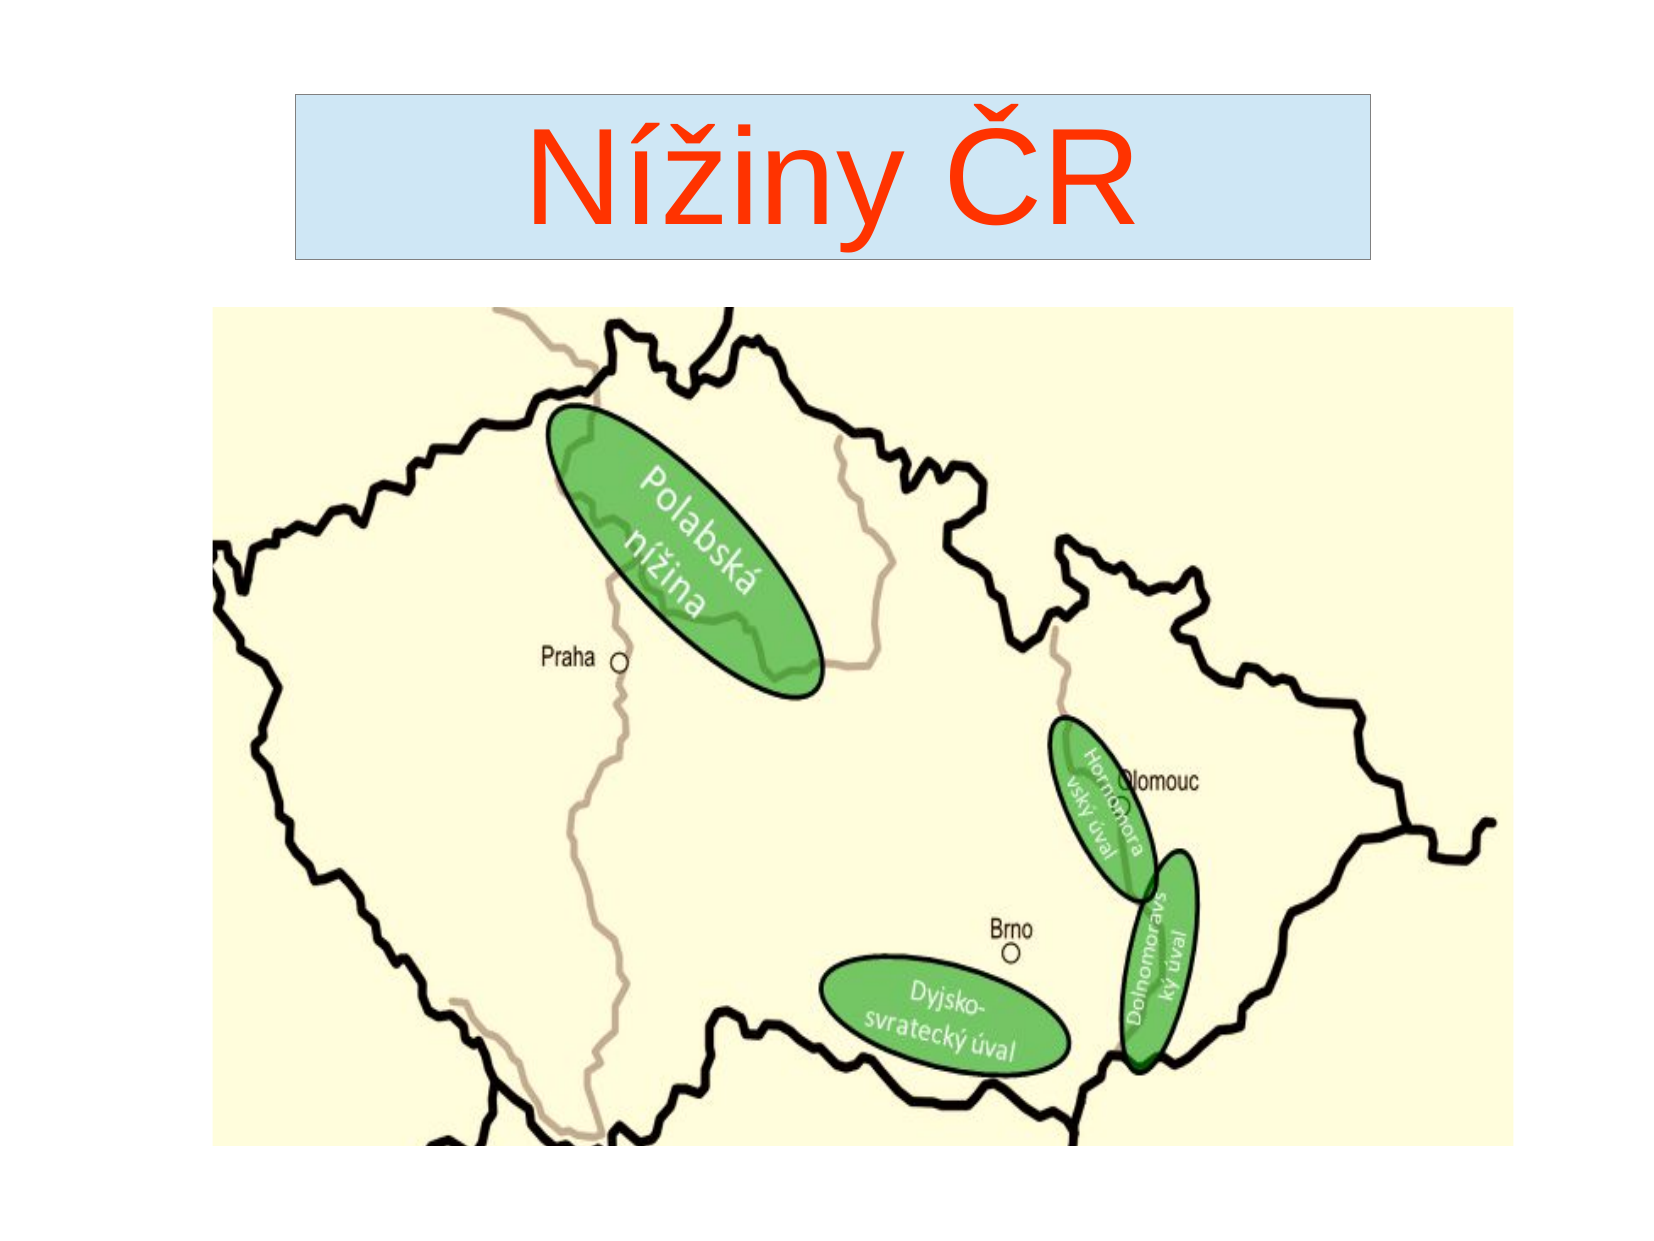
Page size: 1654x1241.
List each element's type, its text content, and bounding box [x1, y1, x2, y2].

text_box Nížiny ČR [295, 94, 1371, 260]
picture [212, 307, 1514, 1146]
subtitle [82, 47, 1571, 1182]
